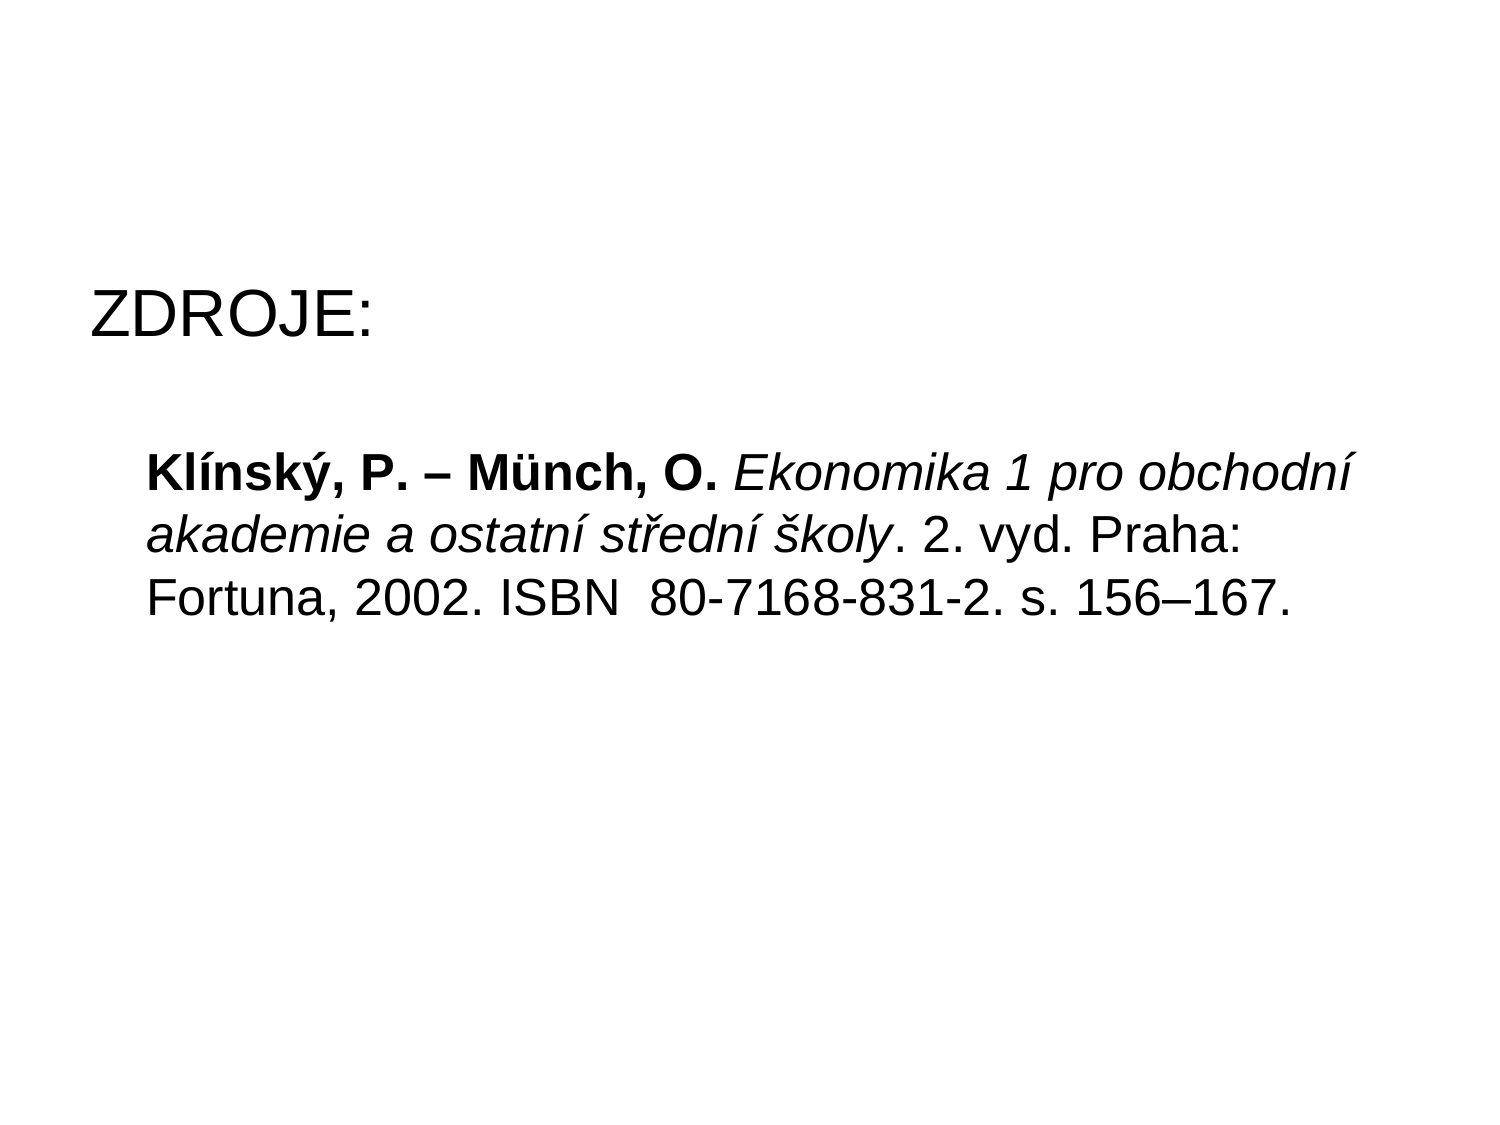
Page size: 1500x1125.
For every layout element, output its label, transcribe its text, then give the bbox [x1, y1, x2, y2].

list ZDROJE: Klínský, P. – Münch, O. Ekonomika 1 pro obchodní akademie a ostatní střední školy. 2. vyd. Praha: Fortuna, 2002. ISBN 80-7168-831-2. s. 156–167. [75, 262, 1426, 1006]
